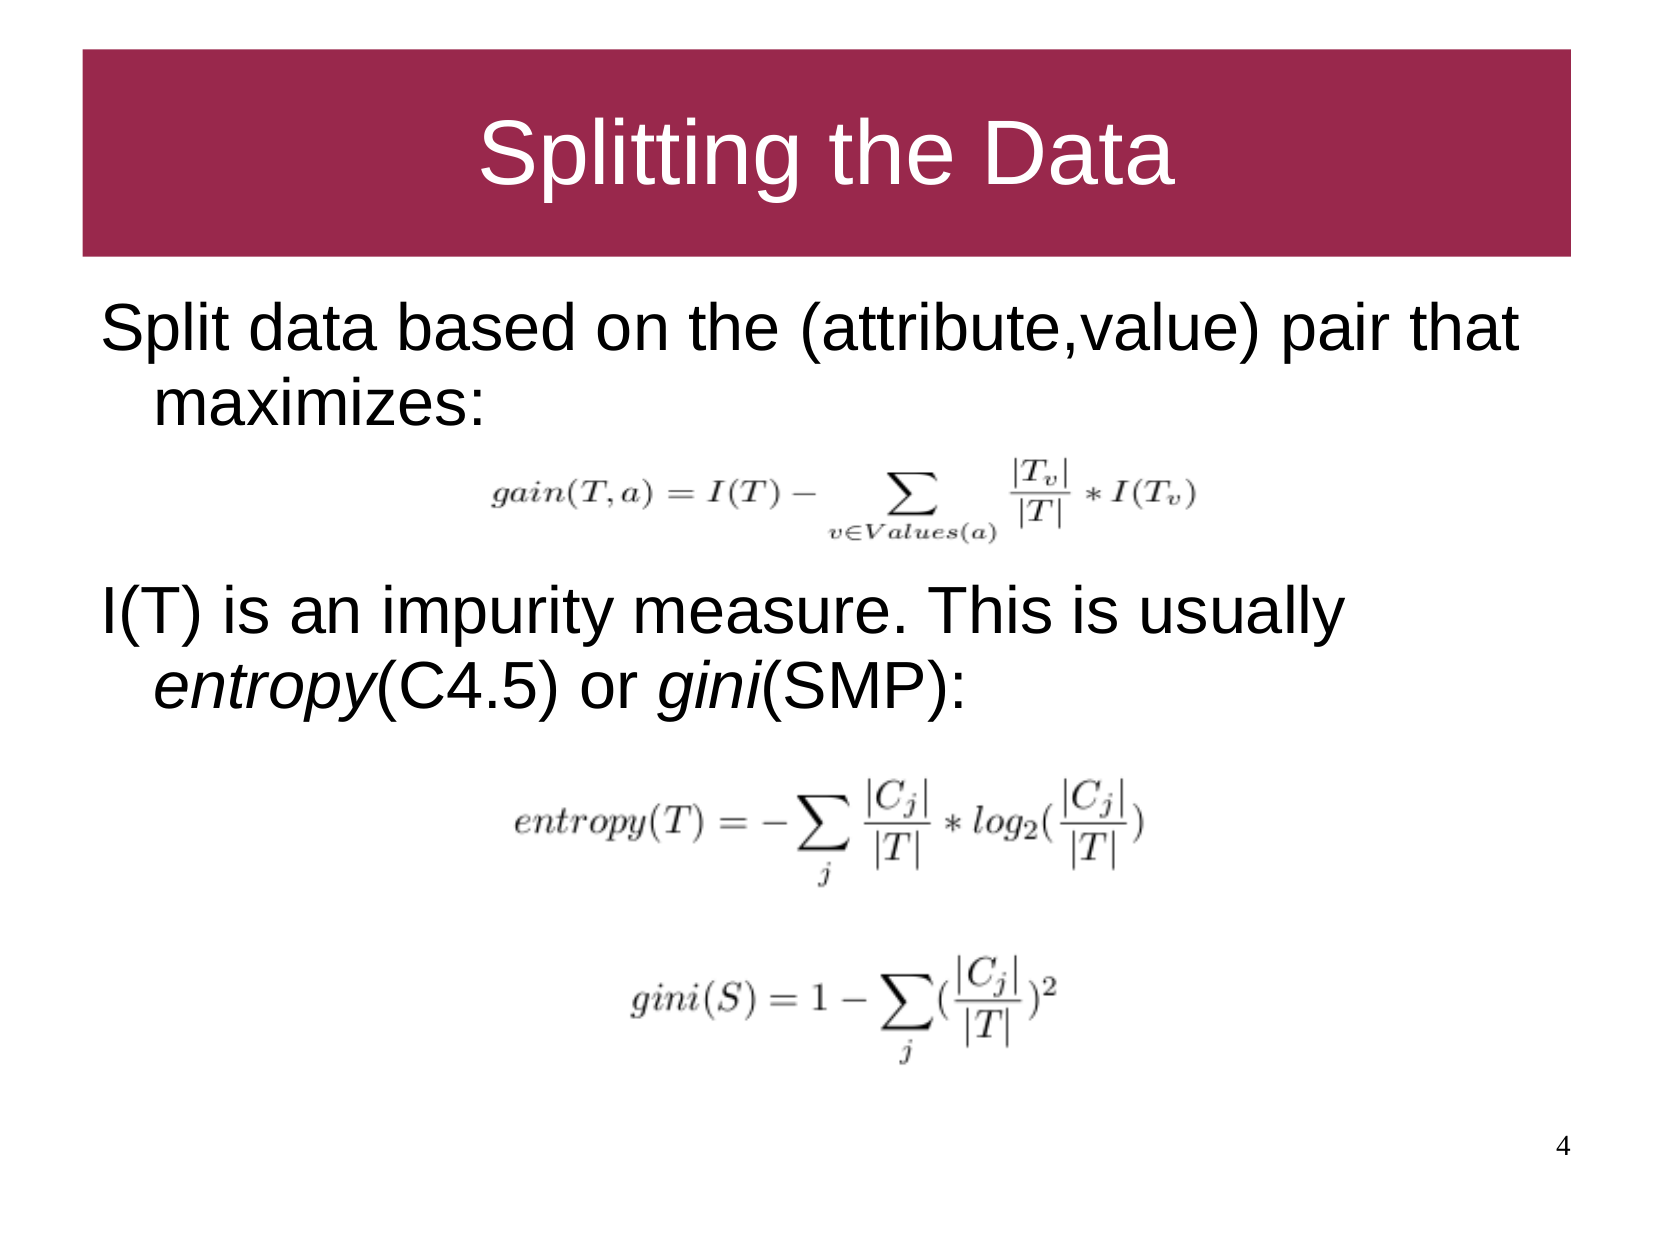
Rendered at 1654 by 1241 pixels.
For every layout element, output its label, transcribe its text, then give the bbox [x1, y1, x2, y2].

picture [583, 937, 1088, 1084]
picture [450, 439, 1238, 563]
picture [487, 752, 1165, 901]
list Split data based on the (attribute,value) pair that maximizes: I(T) is an impurity measure. This is usually entropy(C4.5) or gini(SMP): [82, 290, 1571, 1109]
title Splitting the Data [82, 49, 1571, 257]
